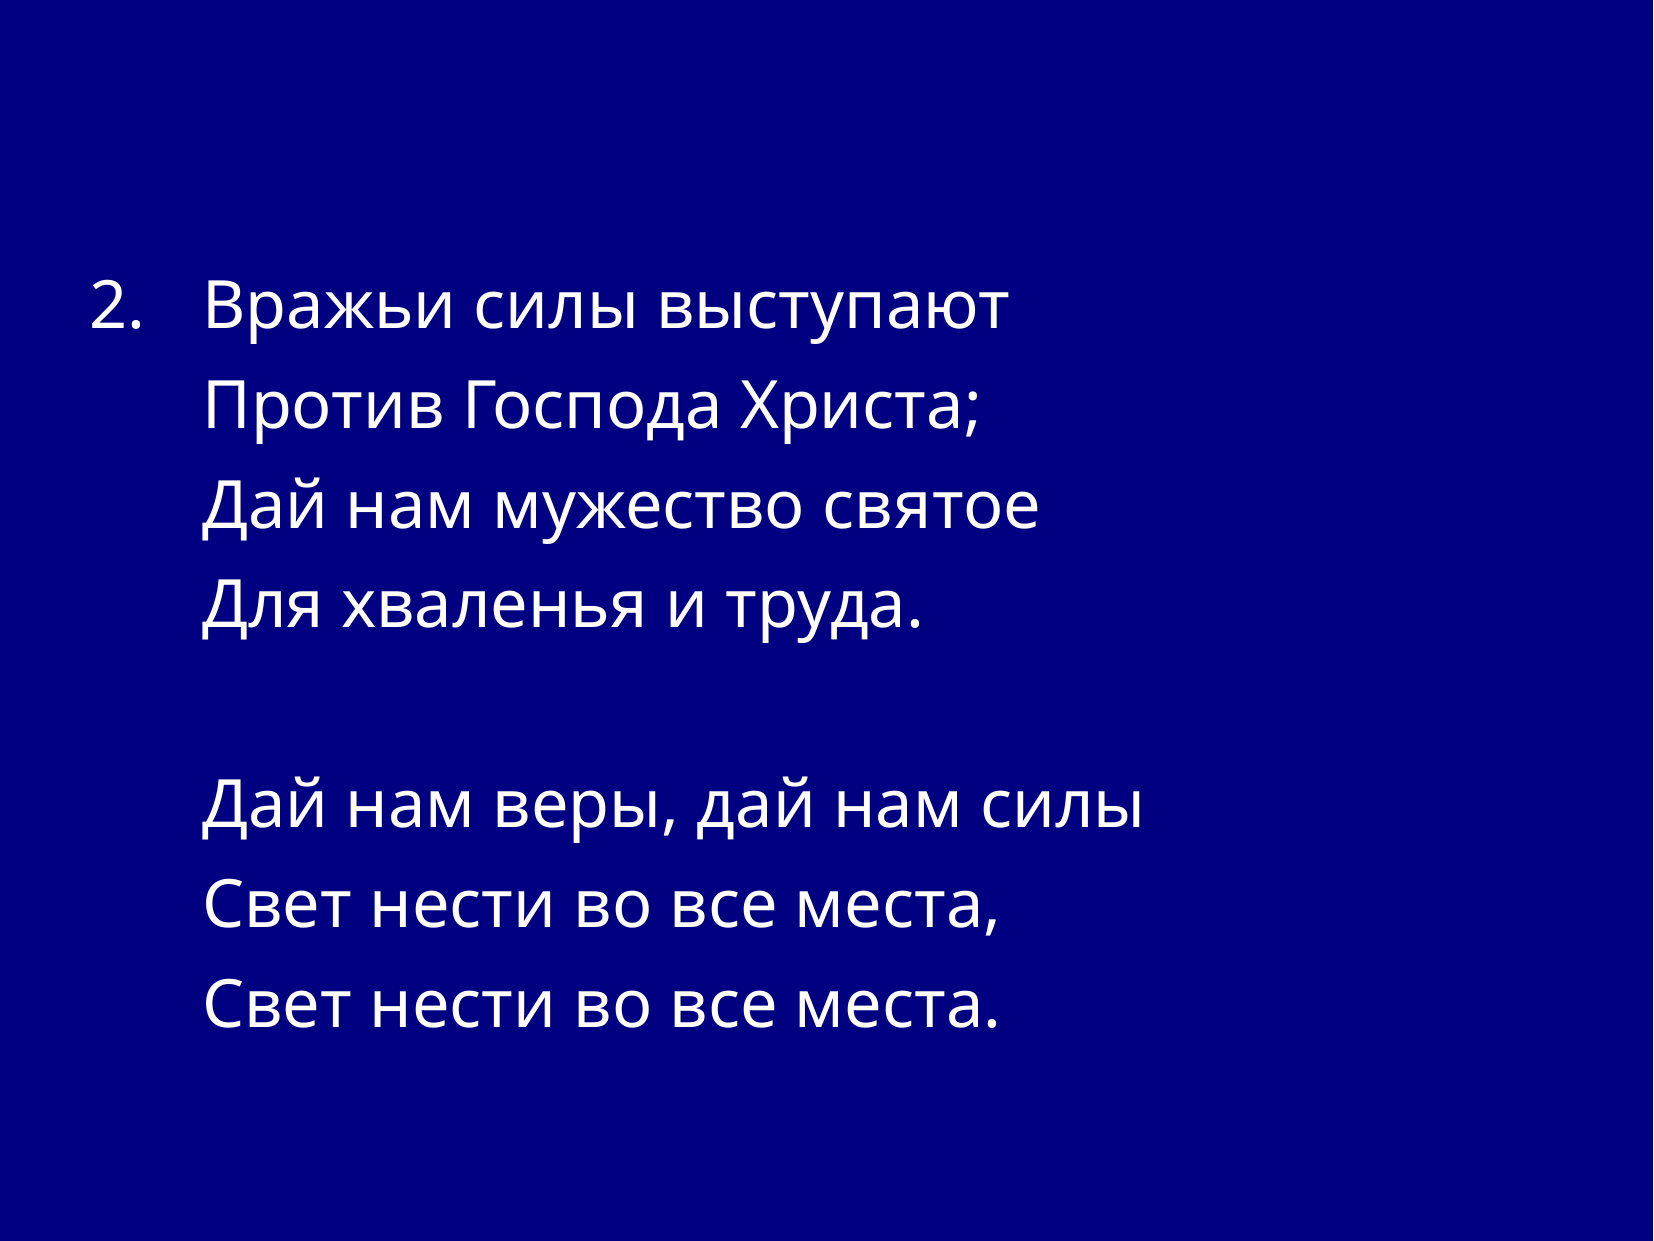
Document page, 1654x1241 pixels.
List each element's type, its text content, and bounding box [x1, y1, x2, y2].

text_box 2. Вражьи силы выступают Против Господа Христа; Дай нам мужество святое Для хваленья и труда. Дай нам веры, дай нам силы Свет нести во все места, Свет нести во все места. [75, 150, 1576, 1163]
